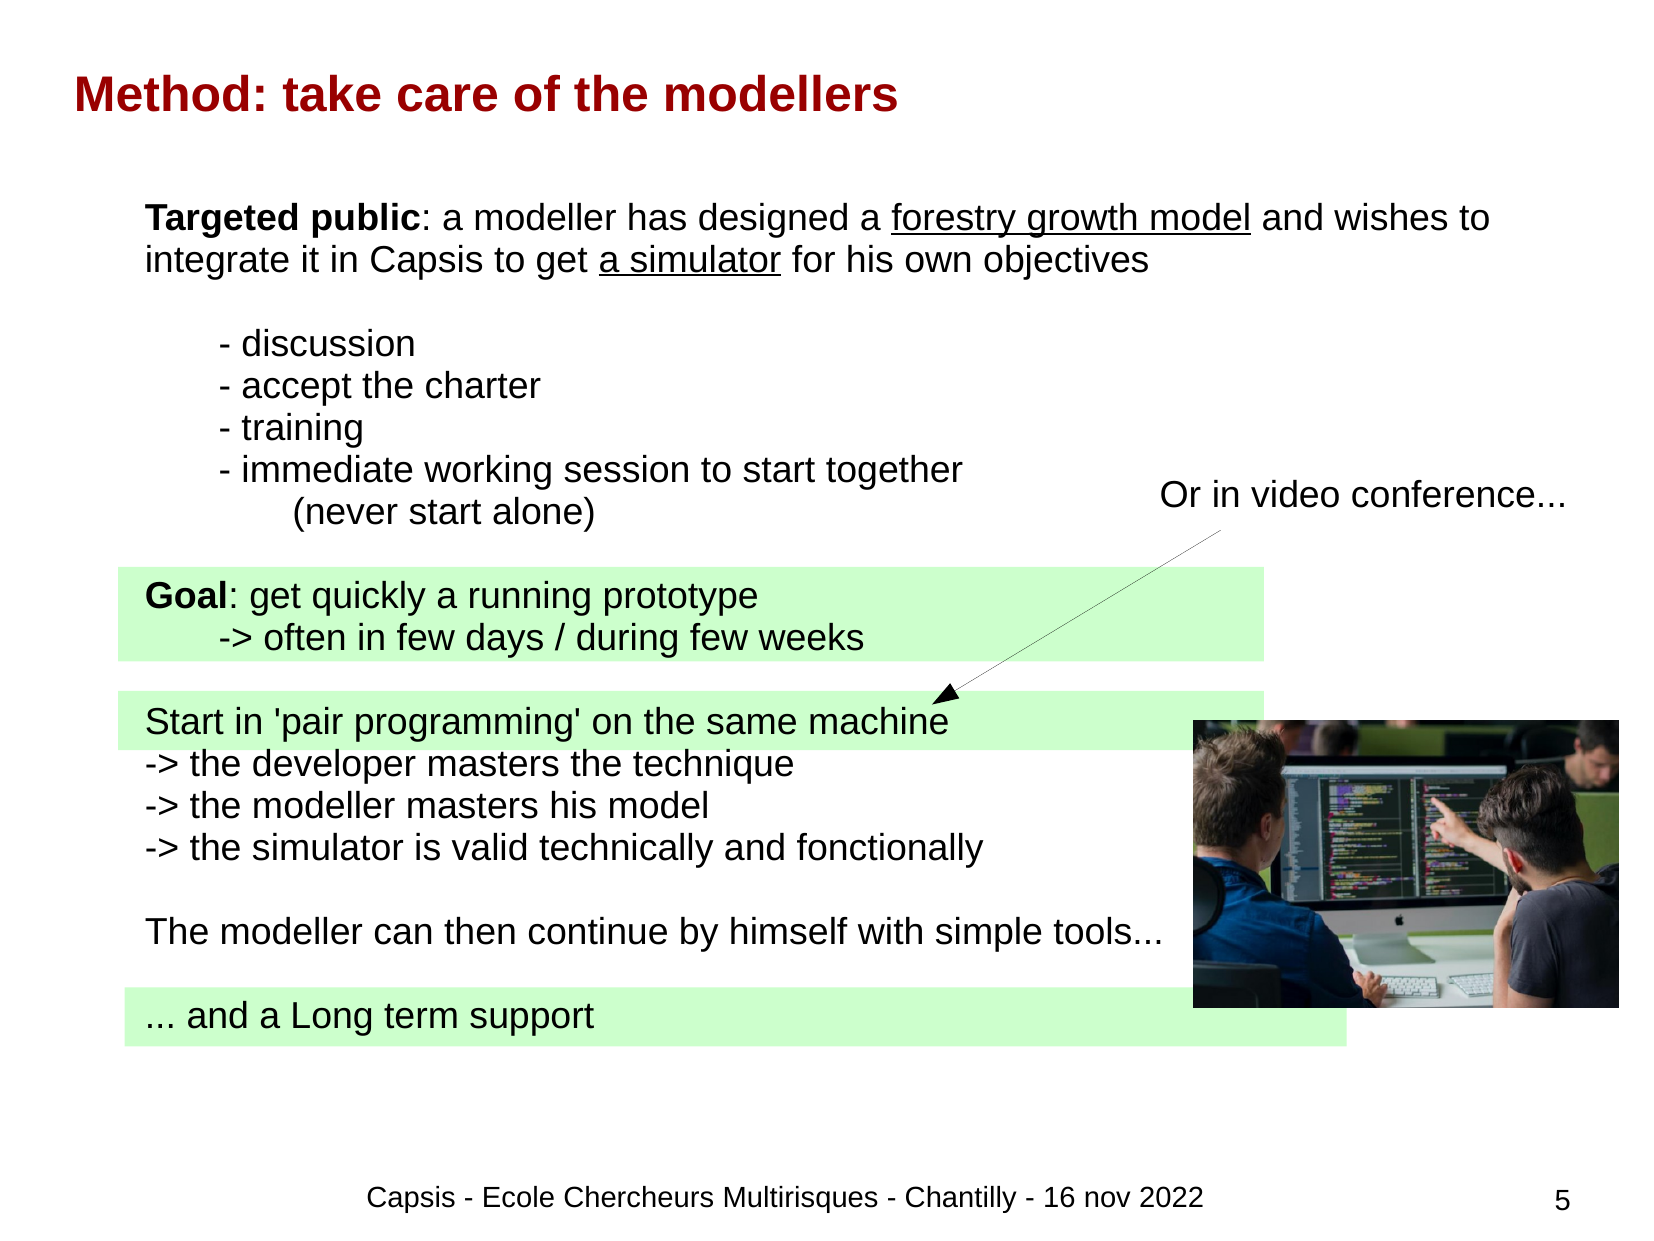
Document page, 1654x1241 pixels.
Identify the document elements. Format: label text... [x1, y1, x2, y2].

text_box [124, 987, 129, 1047]
picture [1193, 720, 1619, 1008]
text_box Or in video conference... [1144, 465, 1642, 523]
text_box Targeted public: a modeller has designed a forestry growth model and wishes to integrate it in Capsis to get a simulator for his own objectives - discussion - accept the charter - training - immediate working session to start together (never start alone) Goal: get quickly a running prototype -> often in few days / during few weeks Start in 'pair programming' on the same machine -> the developer masters the technique -> the modeller masters his model -> the simulator is valid technically and fonctionally The modeller can then continue by himself with simple tools... ... and a Long term support [129, 188, 1536, 1128]
text_box Method: take care of the modellers [59, 59, 1595, 131]
text_box [118, 690, 129, 751]
text_box [118, 566, 129, 662]
